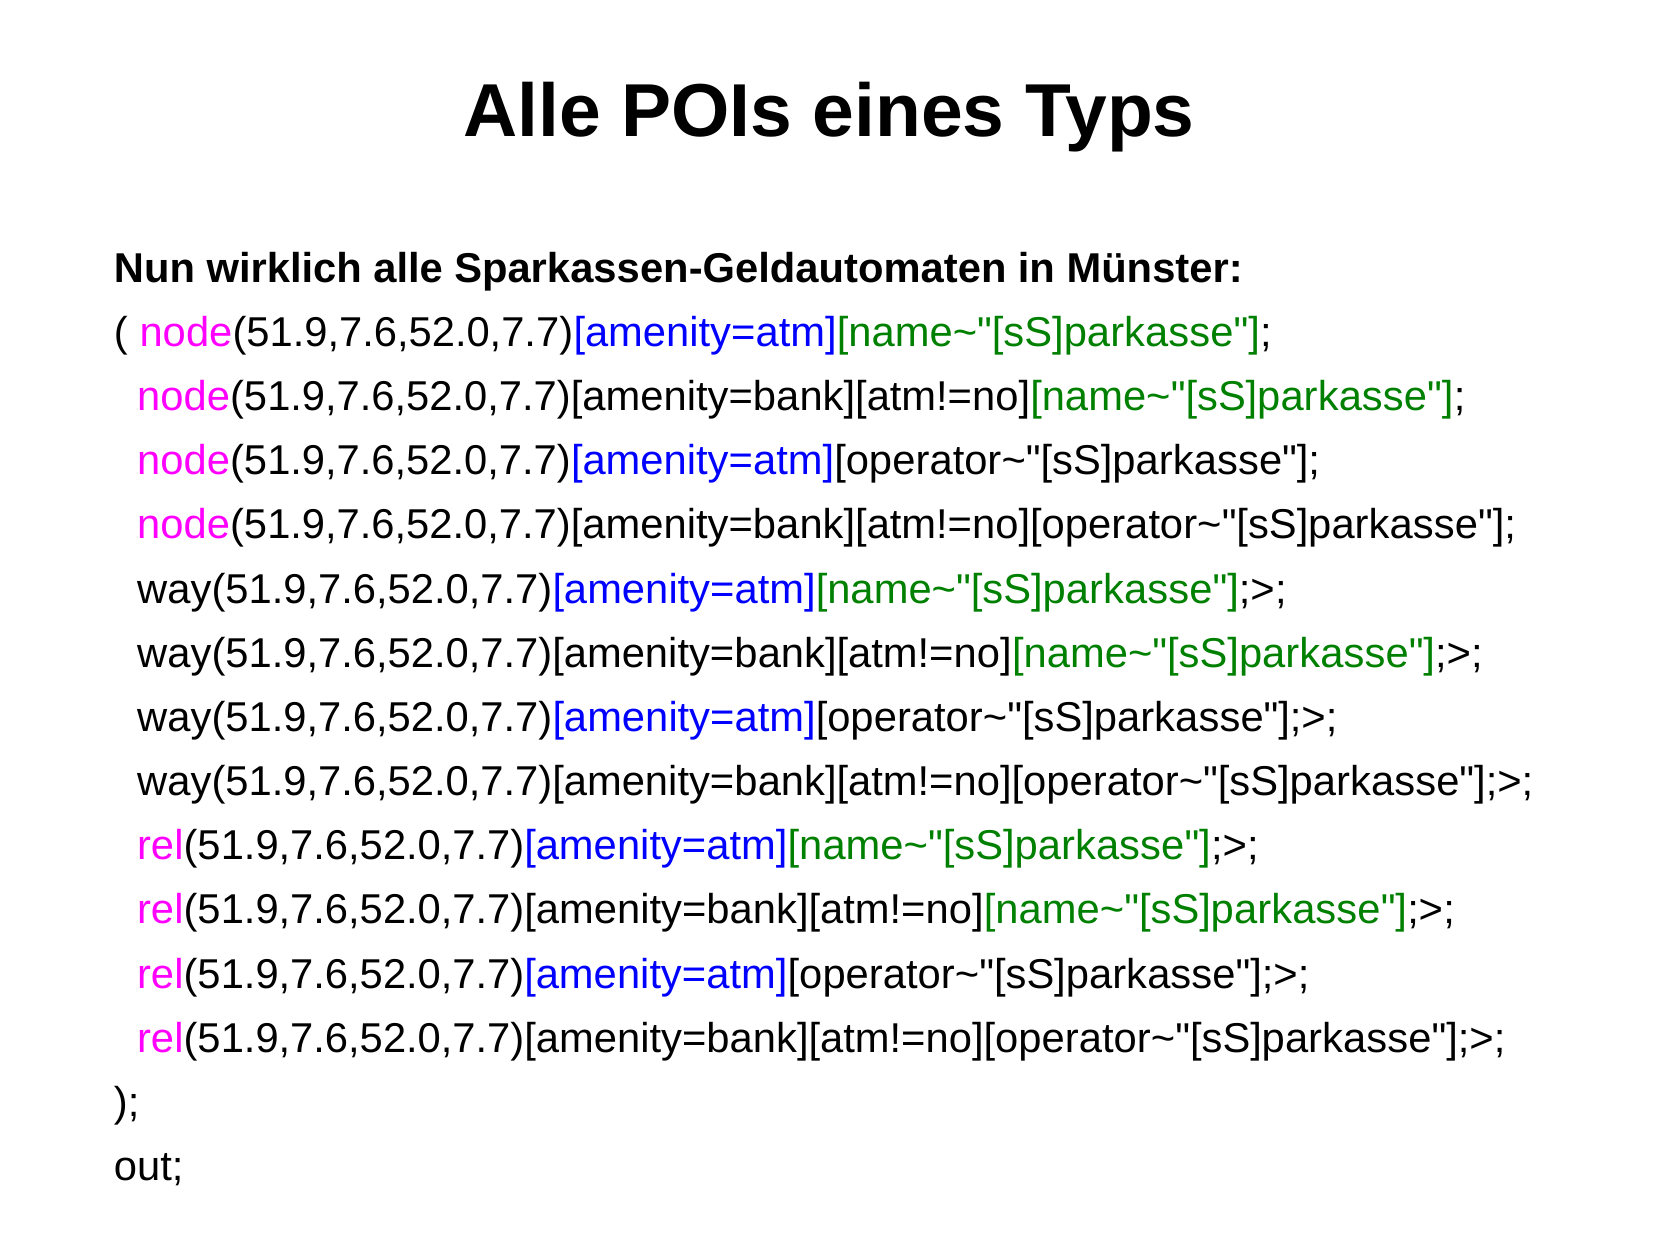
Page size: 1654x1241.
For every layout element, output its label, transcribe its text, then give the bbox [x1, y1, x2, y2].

text_box Alle POIs eines Typs [448, 61, 1209, 160]
text_box Nun wirklich alle Sparkassen-Geldautomaten in Münster: ( node(51.9,7.6,52.0,7.7)[amenity=atm][name~"[sS]parkasse"]; node(51.9,7.6,52.0,7.7)[amenity=bank][atm!=no][name~"[sS]parkasse"]; node(51.9,7.6,52.0,7.7)[amenity=atm][operator~"[sS]parkasse"]; node(51.9,7.6,52.0,7.7)[amenity=bank][atm!=no][operator~"[sS]parkasse"]; way(51.9,7.6,52.0,7.7)[amenity=atm][name~"[sS]parkasse"];>; way(51.9,7.6,52.0,7.7)[amenity=bank][atm!=no][name~"[sS]parkasse"];>; way(51.9,7.6,52.0,7.7)[amenity=atm][operator~"[sS]parkasse"];>; way(51.9,7.6,52.0,7.7)[amenity=bank][atm!=no][operator~"[sS]parkasse"];>; rel(51.9,7.6,52.0,7.7)[amenity=atm][name~"[sS]parkasse"];>; rel(51.9,7.6,52.0,7.7)[amenity=bank][atm!=no][name~"[sS]parkasse"];>; rel(51.9,7.6,52.0,7.7)[amenity=atm][operator~"[sS]parkasse"];>; rel(51.9,7.6,52.0,7.7)[amenity=bank][atm!=no][operator~"[sS]parkasse"];>; ); out; [99, 236, 1558, 1241]
